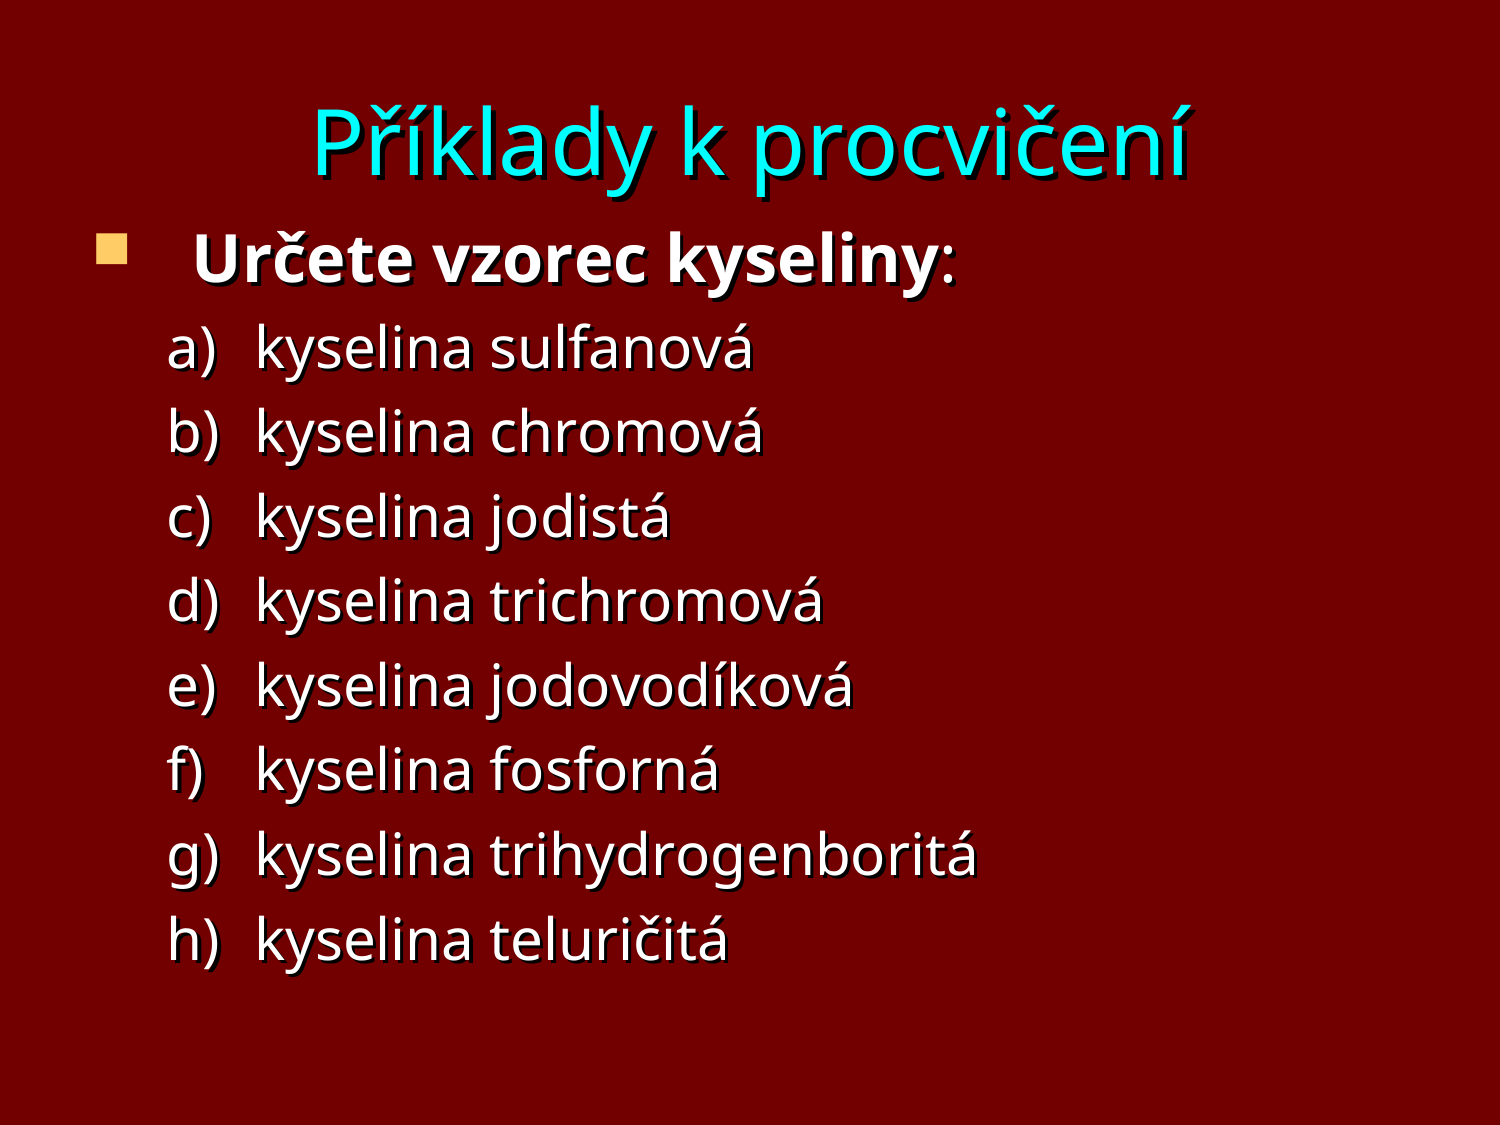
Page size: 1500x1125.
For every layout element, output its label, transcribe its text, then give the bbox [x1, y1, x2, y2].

list Určete vzorec kyseliny: kyselina sulfanová kyselina chromová kyselina jodistá kyselina trichromová kyselina jodovodíková kyselina fosforná kyselina trihydrogenboritá kyselina teluričitá [76, 208, 1427, 1083]
title Příklady k procvičení [75, 45, 1426, 233]
